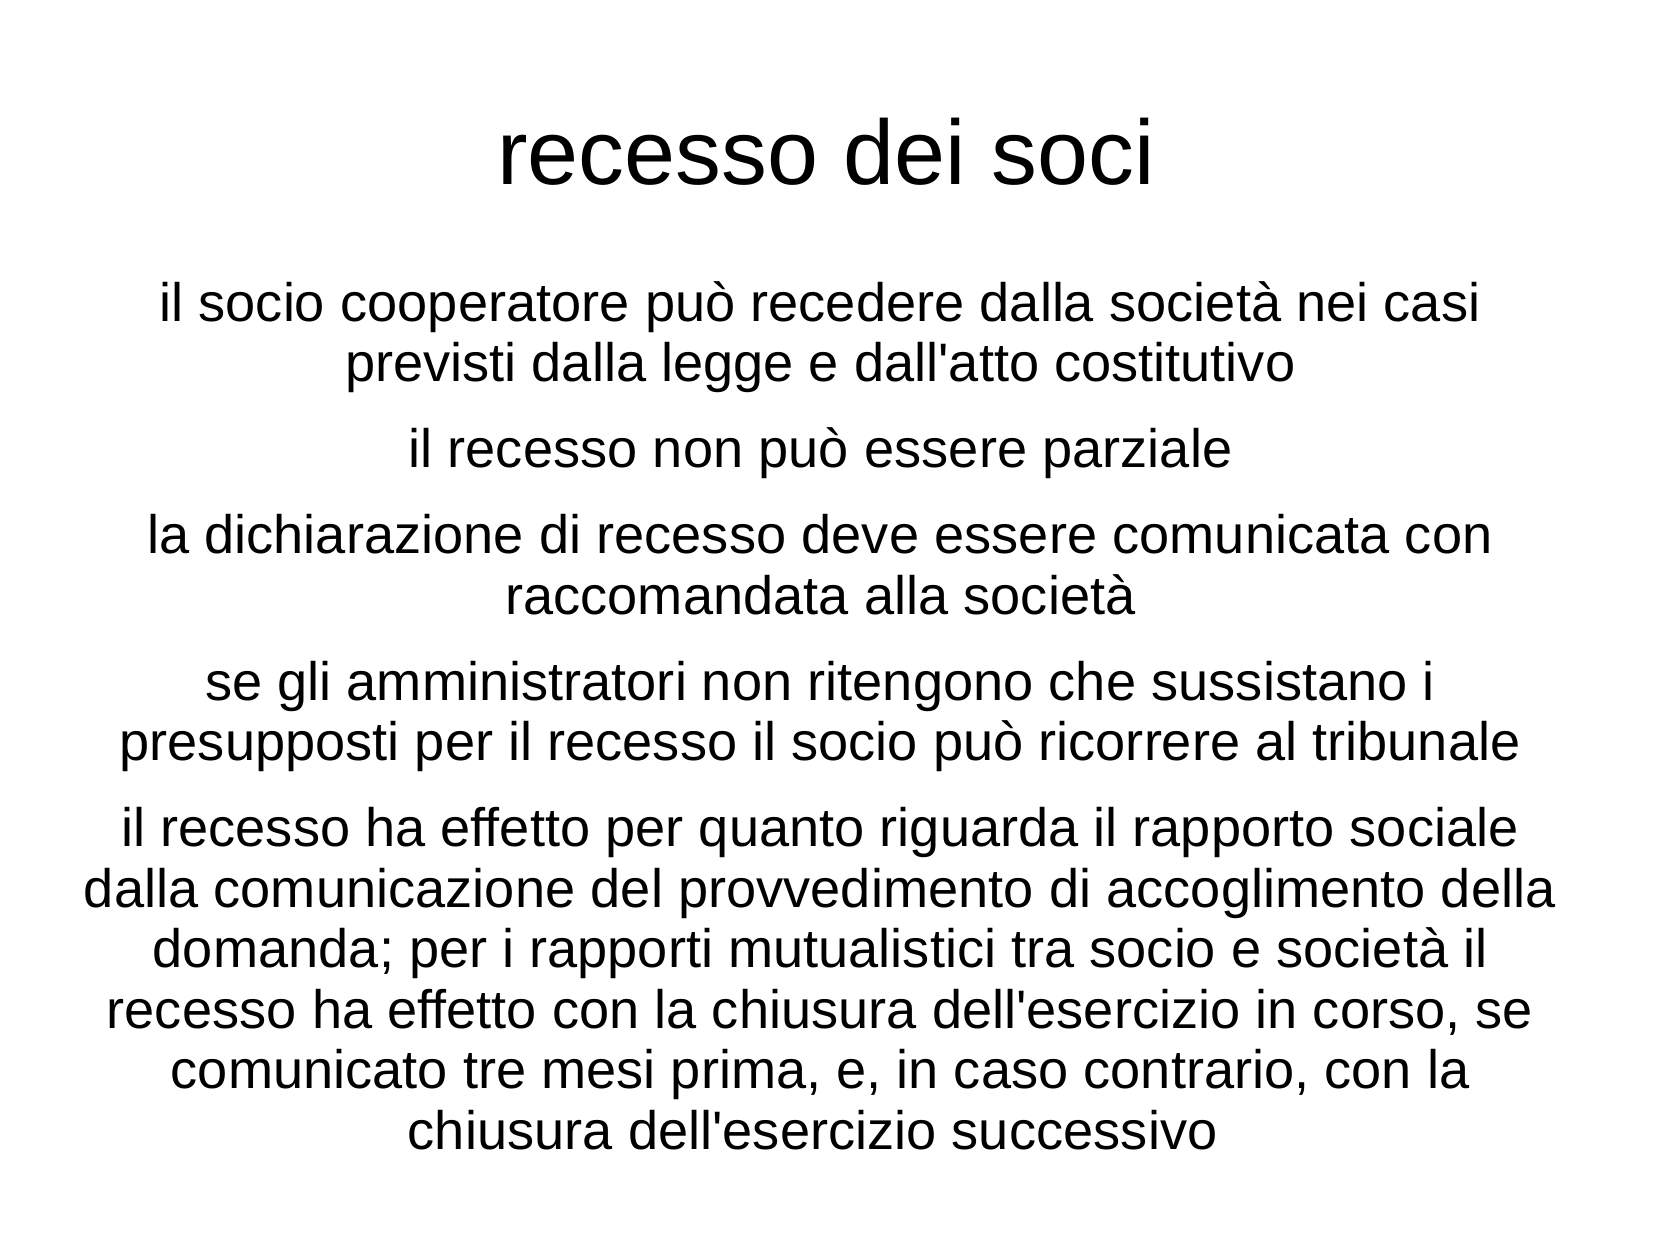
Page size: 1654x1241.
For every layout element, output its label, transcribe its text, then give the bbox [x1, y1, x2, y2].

subtitle il socio cooperatore può recedere dalla società nei casi previsti dalla legge e dall'atto costitutivo il recesso non può essere parziale la dichiarazione di recesso deve essere comunicata con raccomandata alla società se gli amministratori non ritengono che sussistano i presupposti per il recesso il socio può ricorrere al tribunale il recesso ha effetto per quanto riguarda il rapporto sociale dalla comunicazione del provvedimento di accoglimento della domanda; per i rapporti mutualistici tra socio e società il recesso ha effetto con la chiusura dell'esercizio in corso, se comunicato tre mesi prima, e, in caso contrario, con la chiusura dell'esercizio successivo [76, 251, 1565, 1182]
title recesso dei soci [82, 56, 1571, 250]
